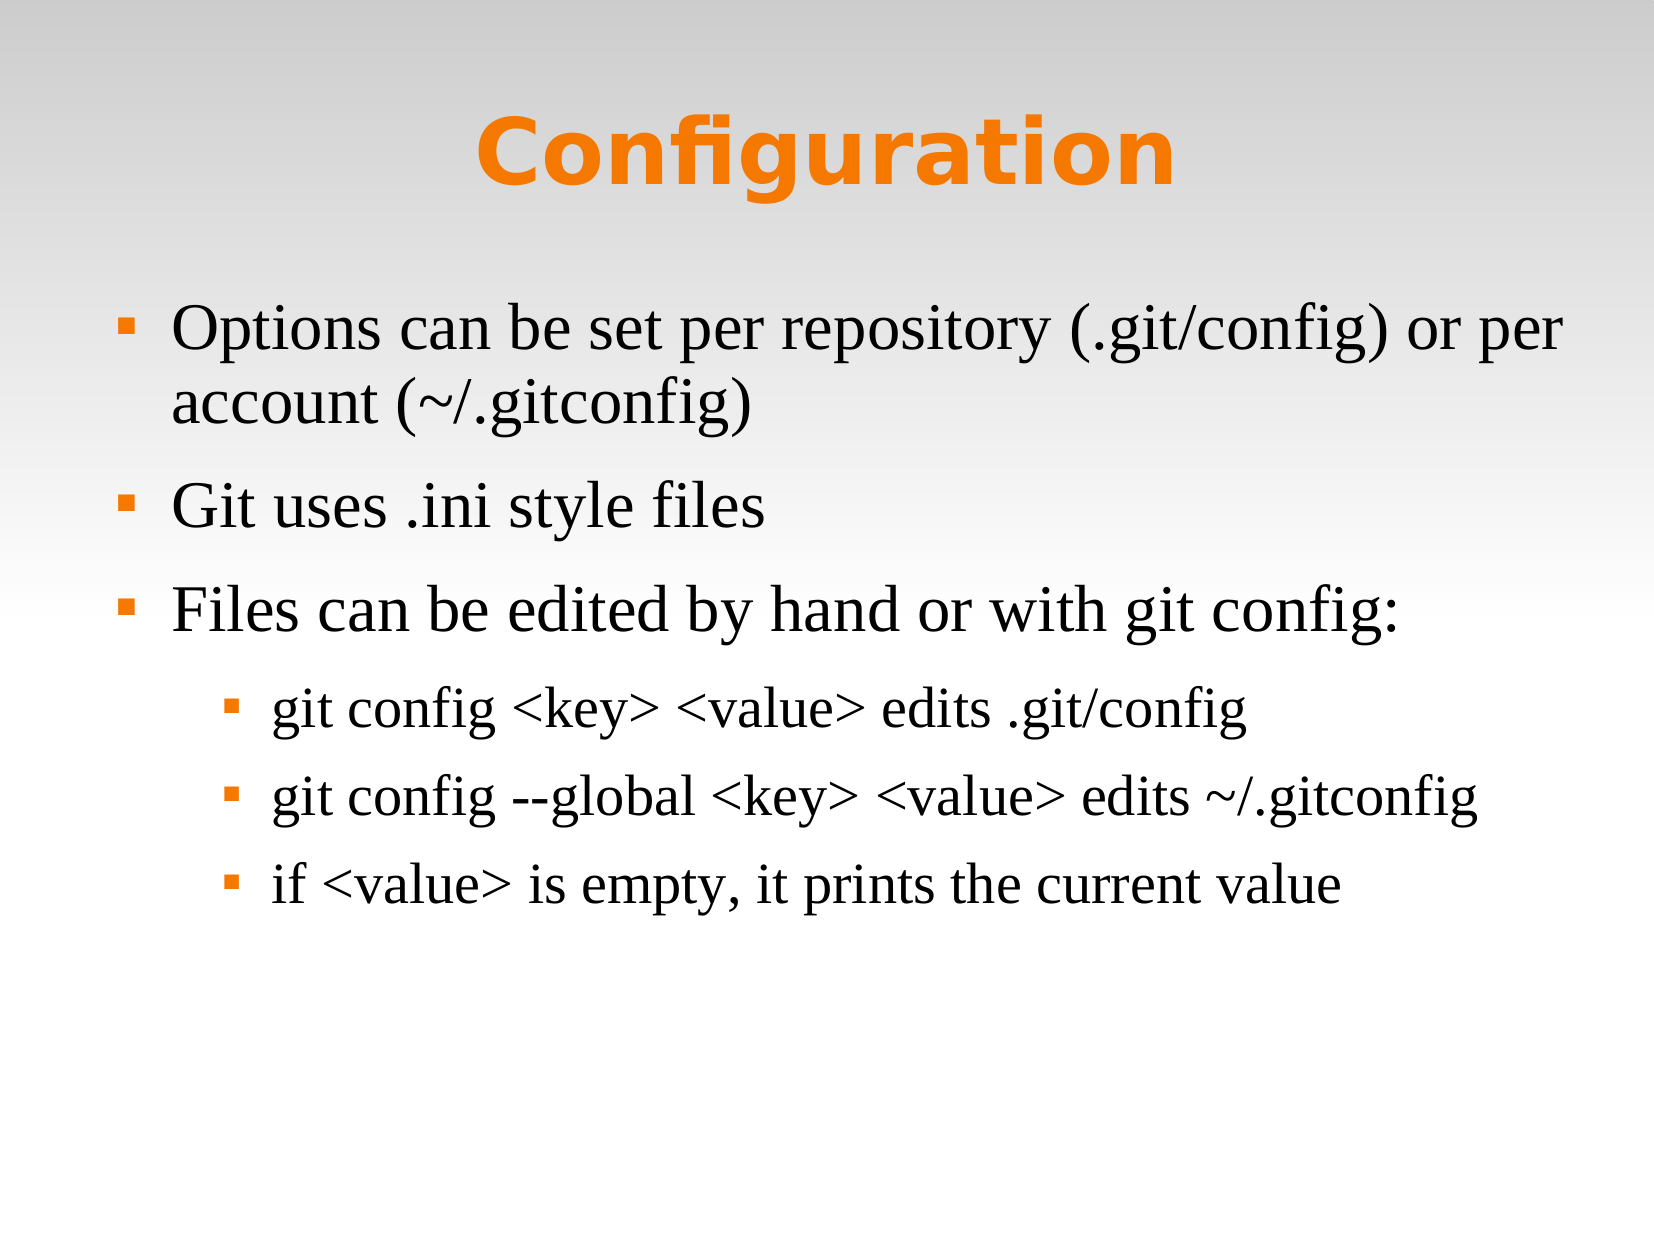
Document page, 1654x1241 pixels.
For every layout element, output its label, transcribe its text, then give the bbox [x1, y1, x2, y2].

title Configuration [82, 56, 1571, 250]
list Options can be set per repository (.git/config) or per account (~/.gitconfig) Git uses .ini style files Files can be edited by hand or with git config: git config <key> <value> edits .git/config git config --global <key> <value> edits ~/.gitconfig if <value> is empty, it prints the current value [82, 290, 1571, 1094]
